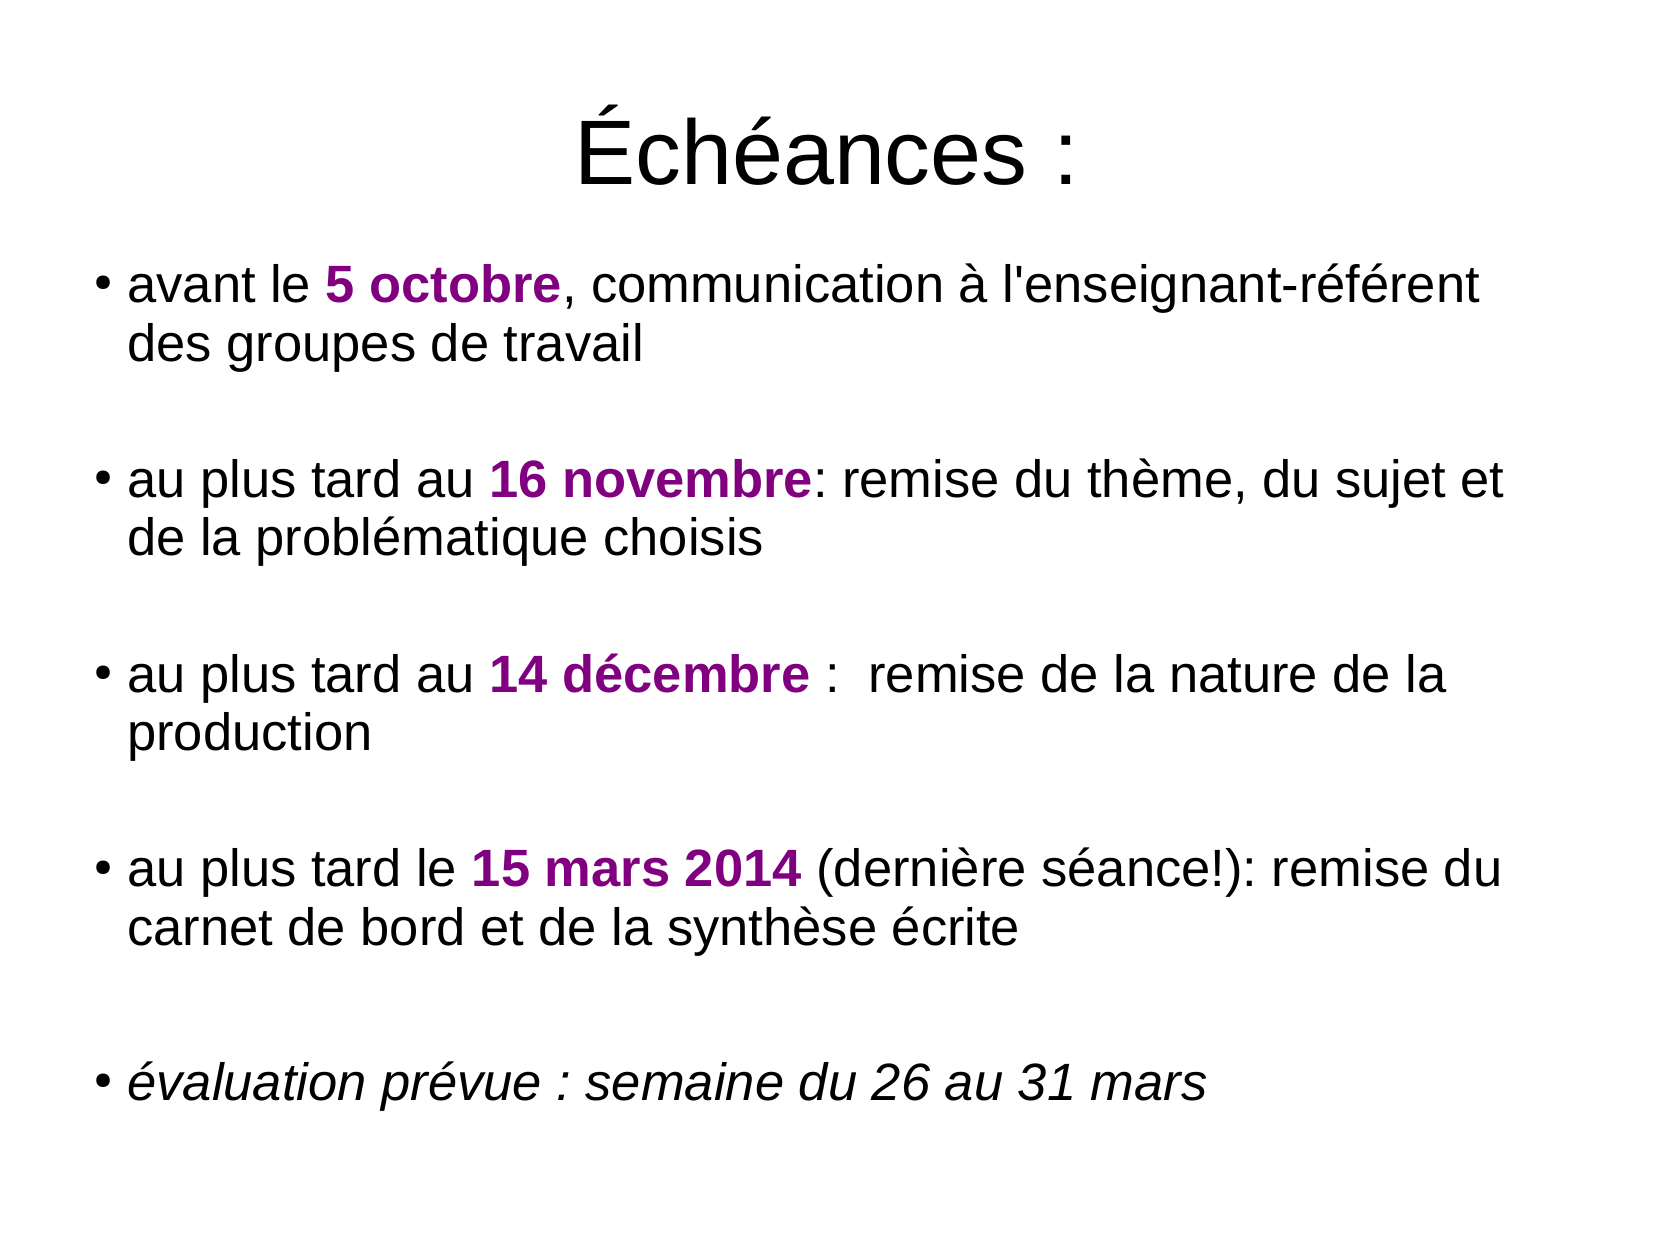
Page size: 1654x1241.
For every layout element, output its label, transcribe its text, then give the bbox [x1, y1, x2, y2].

list avant le 5 octobre, communication à l'enseignant-référent des groupes de travail au plus tard au 16 novembre: remise du thème, du sujet et de la problématique choisis au plus tard au 14 décembre : remise de la nature de la production au plus tard le 15 mars 2014 (dernière séance!): remise du carnet de bord et de la synthèse écrite évaluation prévue : semaine du 26 au 31 mars [82, 254, 1538, 1123]
title Échéances : [82, 49, 1571, 257]
